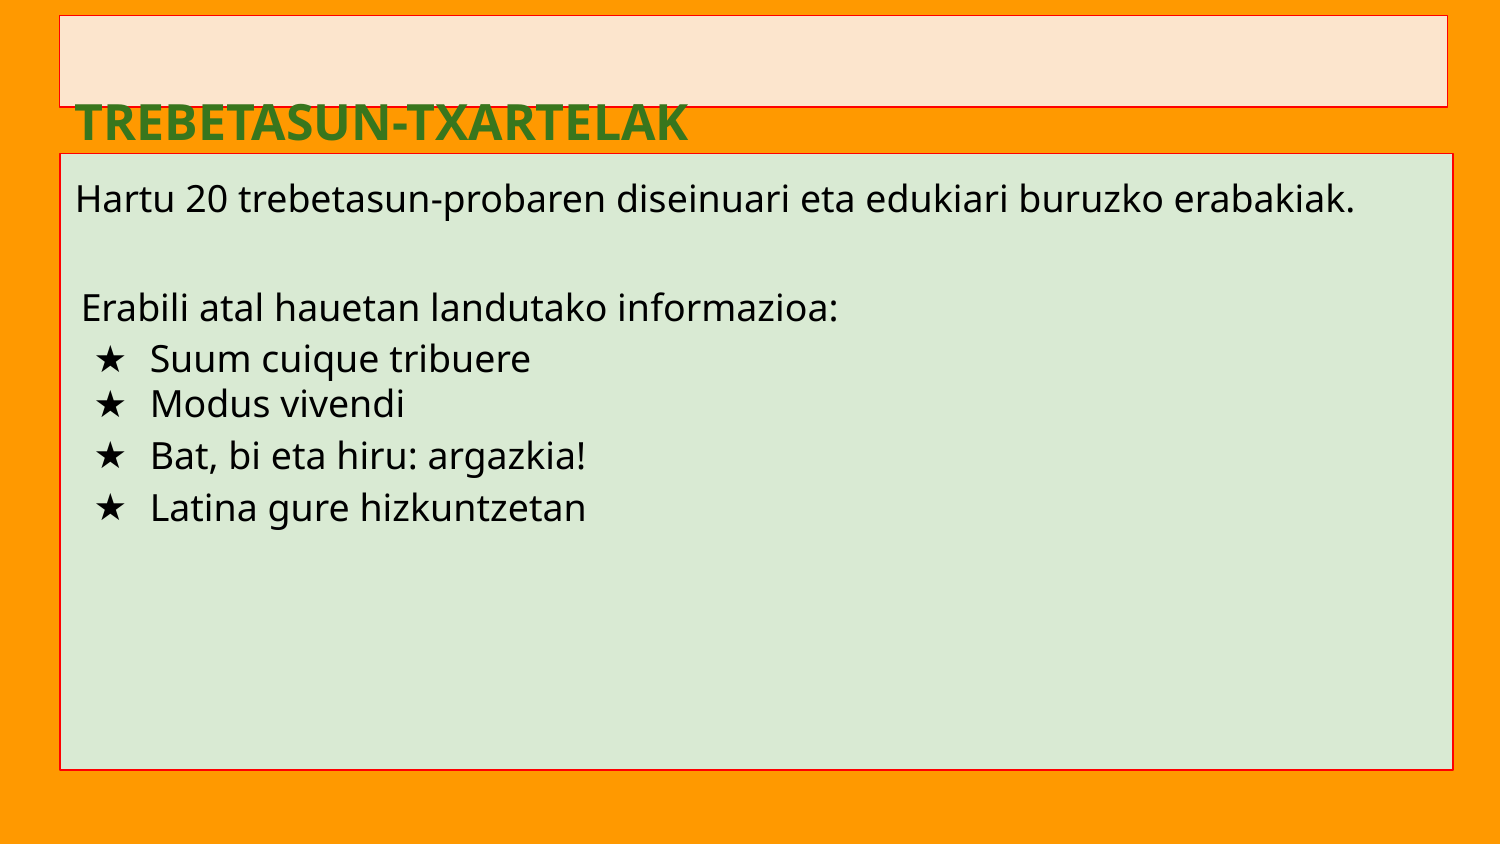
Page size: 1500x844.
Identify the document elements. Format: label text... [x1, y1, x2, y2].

text_box TREBETASUN-TXARTELAK [59, 15, 1448, 108]
text_box Hartu 20 trebetasun-probaren diseinuari eta edukiari buruzko erabakiak. Erabili atal hauetan landutako informazioa: Suum cuique tribuere Modus vivendi Bat, bi eta hiru: argazkia! Latina gure hizkuntzetan [59, 153, 1454, 771]
